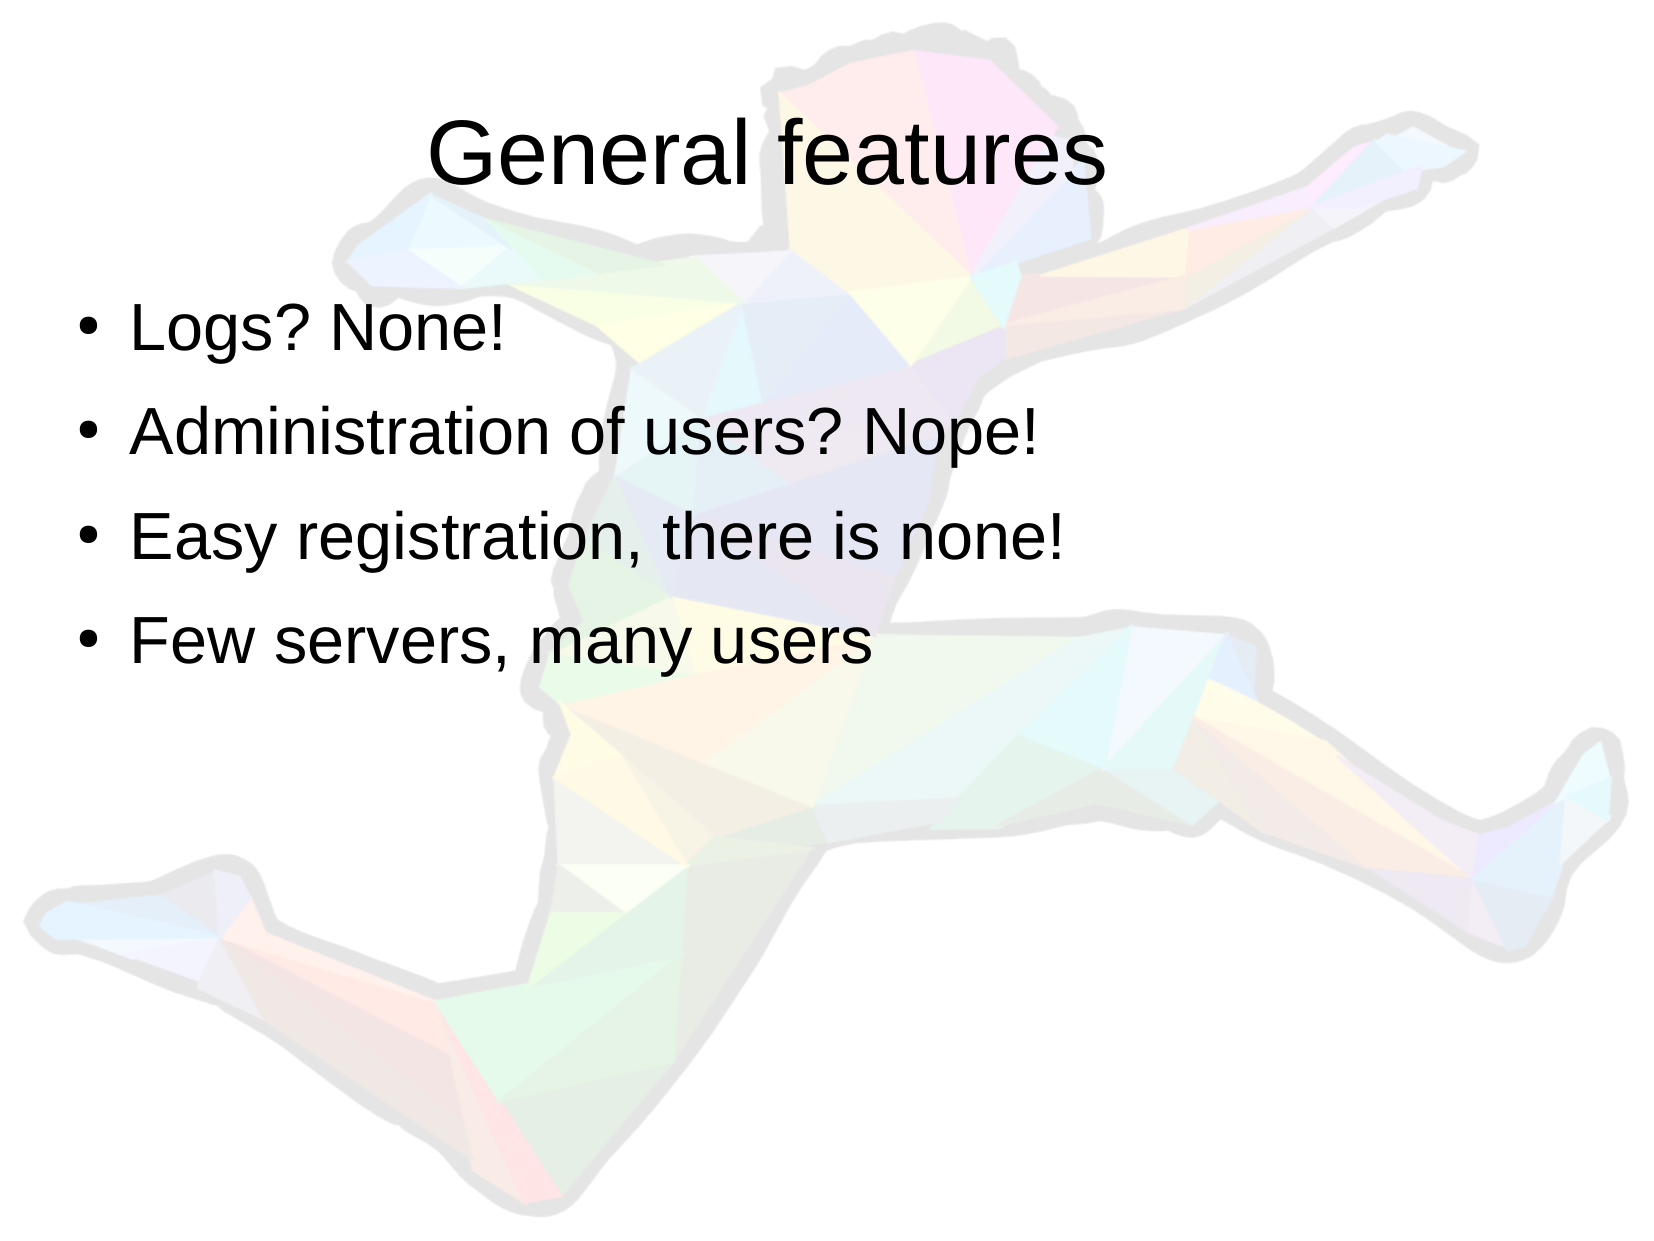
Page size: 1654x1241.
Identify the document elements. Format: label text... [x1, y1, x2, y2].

list Logs? None! Administration of users? Nope! Easy registration, there is none! Few servers, many users [58, 290, 1477, 1109]
title General features [58, 49, 1477, 257]
